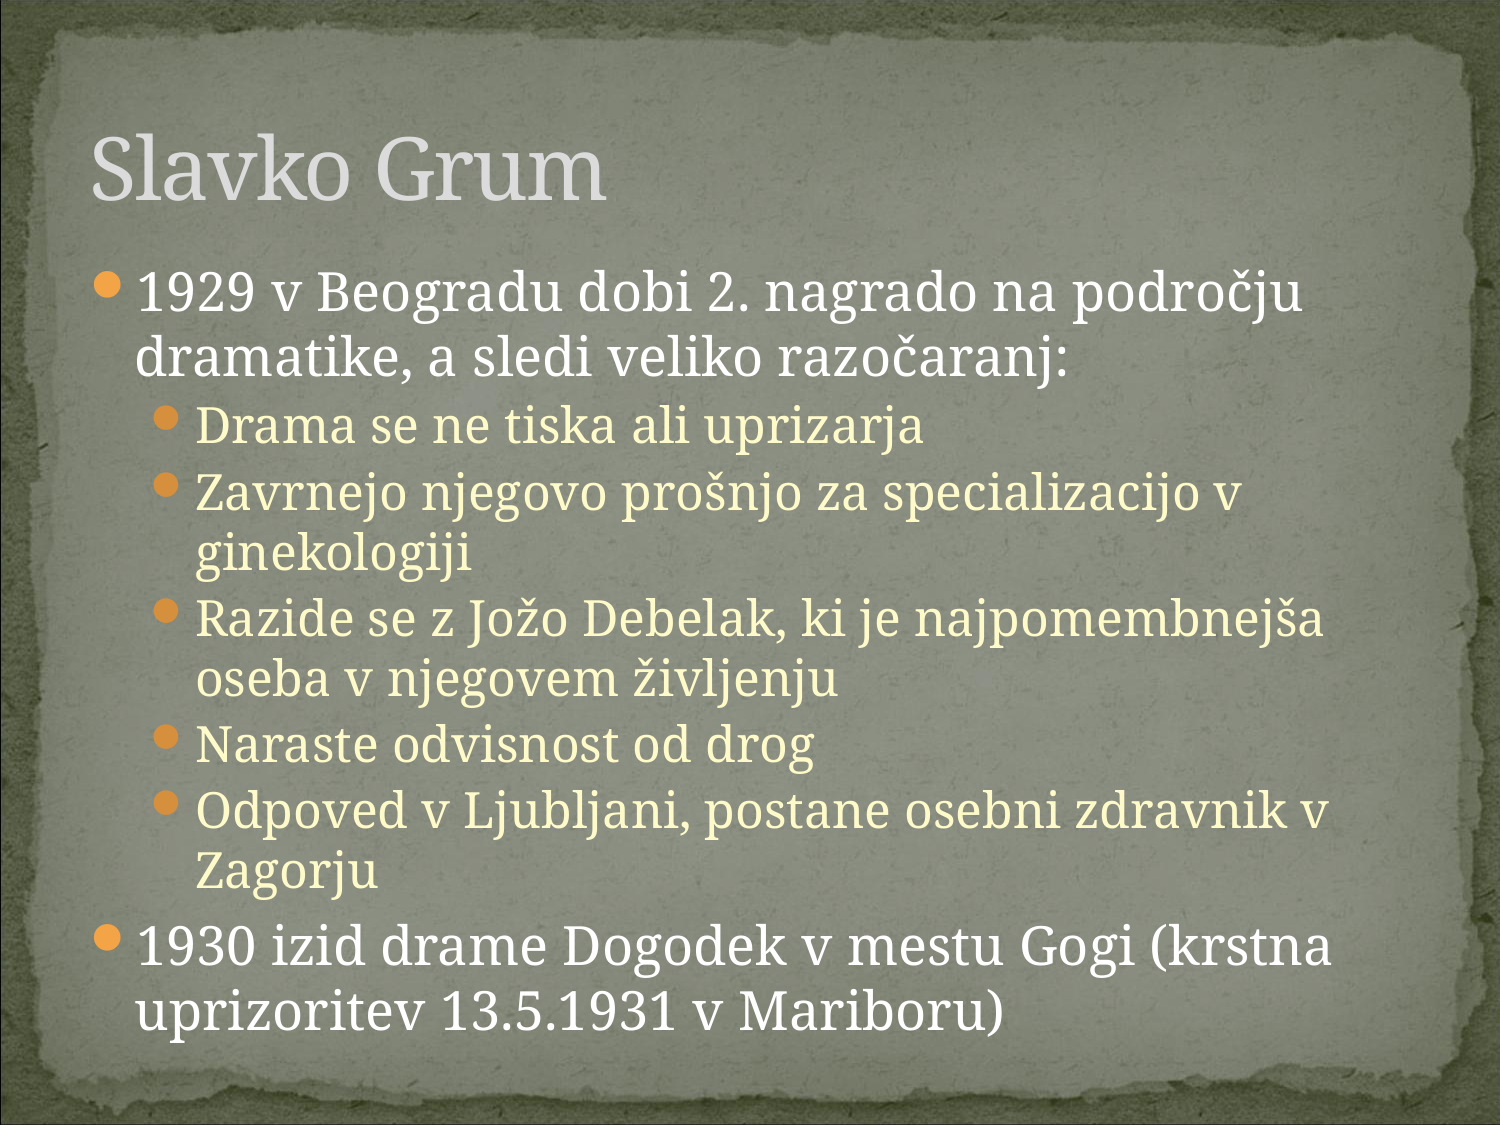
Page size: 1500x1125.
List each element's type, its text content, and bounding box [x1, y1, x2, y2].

list 1929 v Beogradu dobi 2. nagrado na področju dramatike, a sledi veliko razočaranj: Drama se ne tiska ali uprizarja Zavrnejo njegovo prošnjo za specializacijo v ginekologiji Razide se z Jožo Debelak, ki je najpomembnejša oseba v njegovem življenju Naraste odvisnost od drog Odpoved v Ljubljani, postane osebni zdravnik v Zagorju 1930 izid drame Dogodek v mestu Gogi (krstna uprizoritev 13.5.1931 v Mariboru) [75, 249, 1425, 1000]
picture [0, 0, 1500, 1125]
title Slavko Grum [75, 24, 1425, 225]
